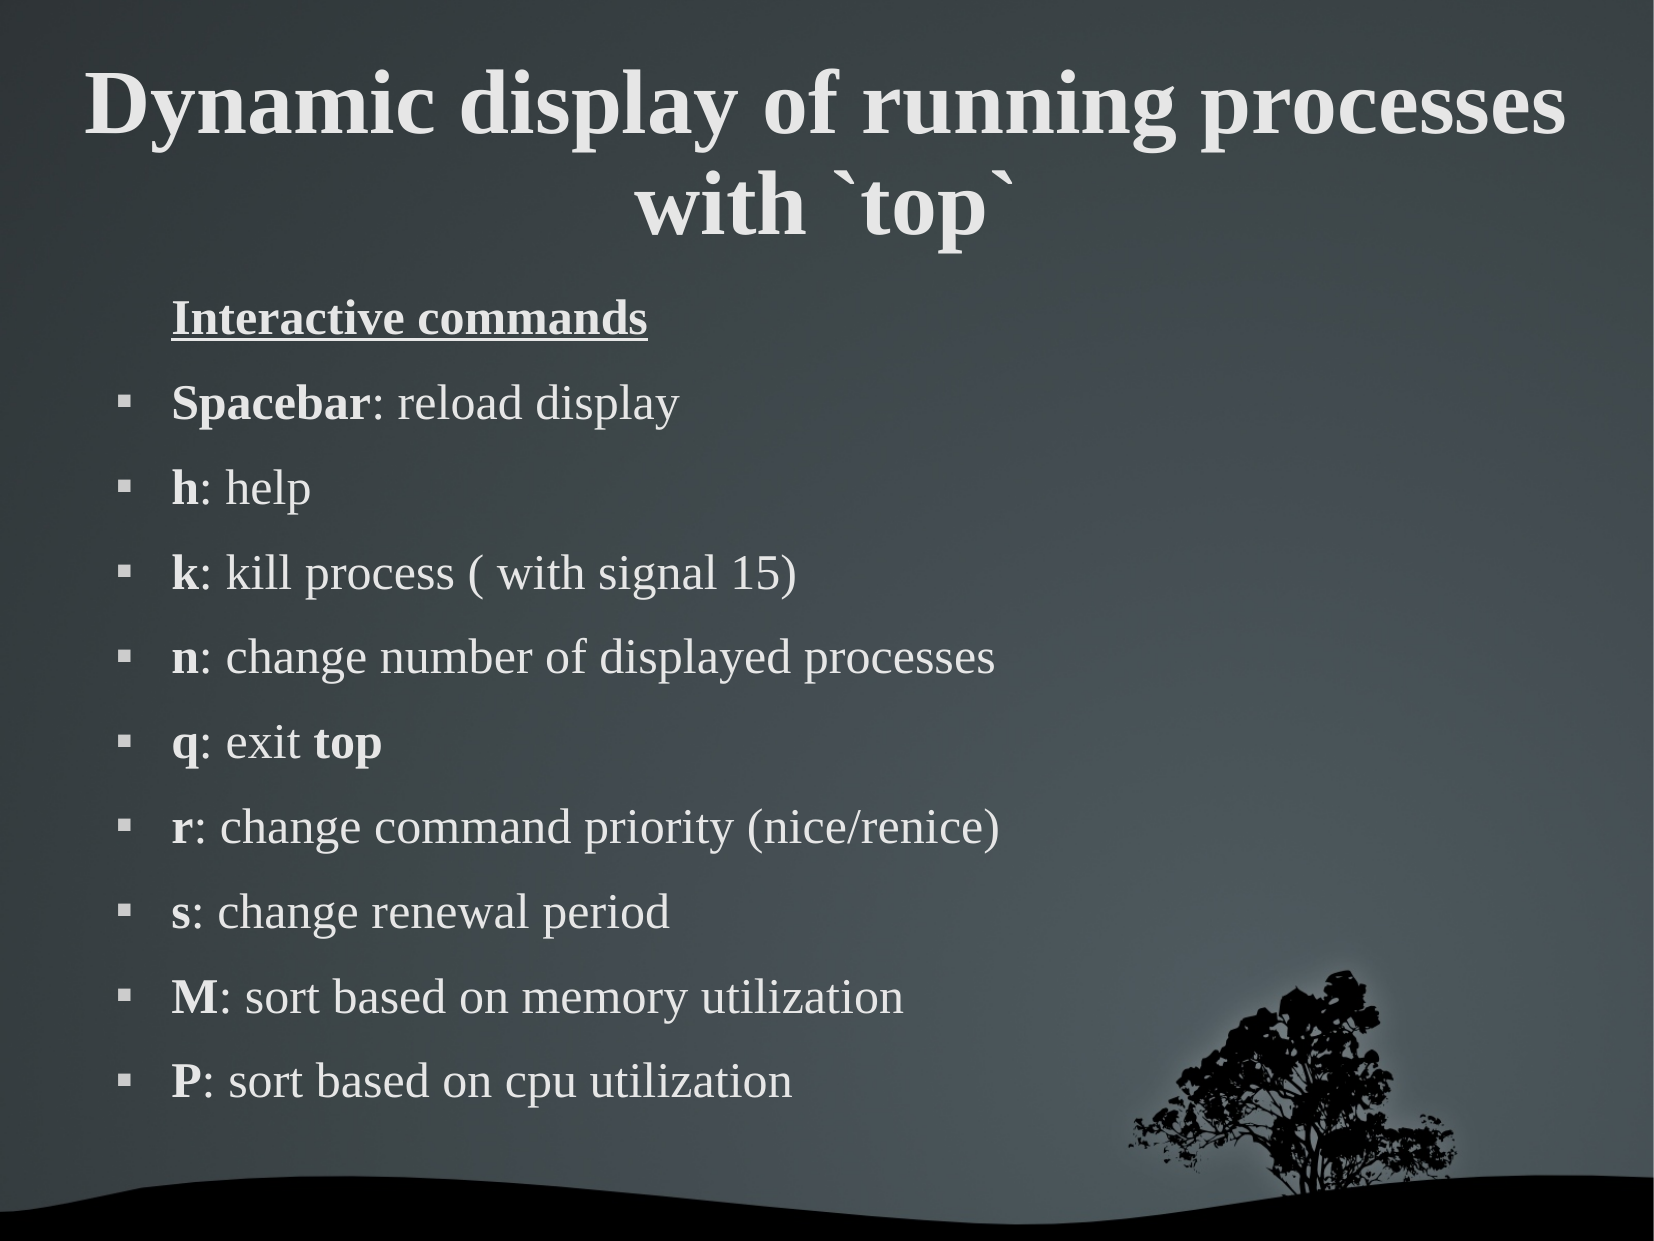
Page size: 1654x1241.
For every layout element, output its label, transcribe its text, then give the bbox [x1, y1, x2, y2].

title Dynamic display of running processes with `top` [82, 33, 1571, 273]
picture [0, 0, 1654, 1241]
list Interactive commands Spacebar: reload display h: help k: kill process ( with signal 15) n: change number of displayed processes q: exit top r: change command priority (nice/renice) s: change renewal period Μ: sort based on memory utilization P: sort based on cpu utilization [82, 290, 1571, 1209]
